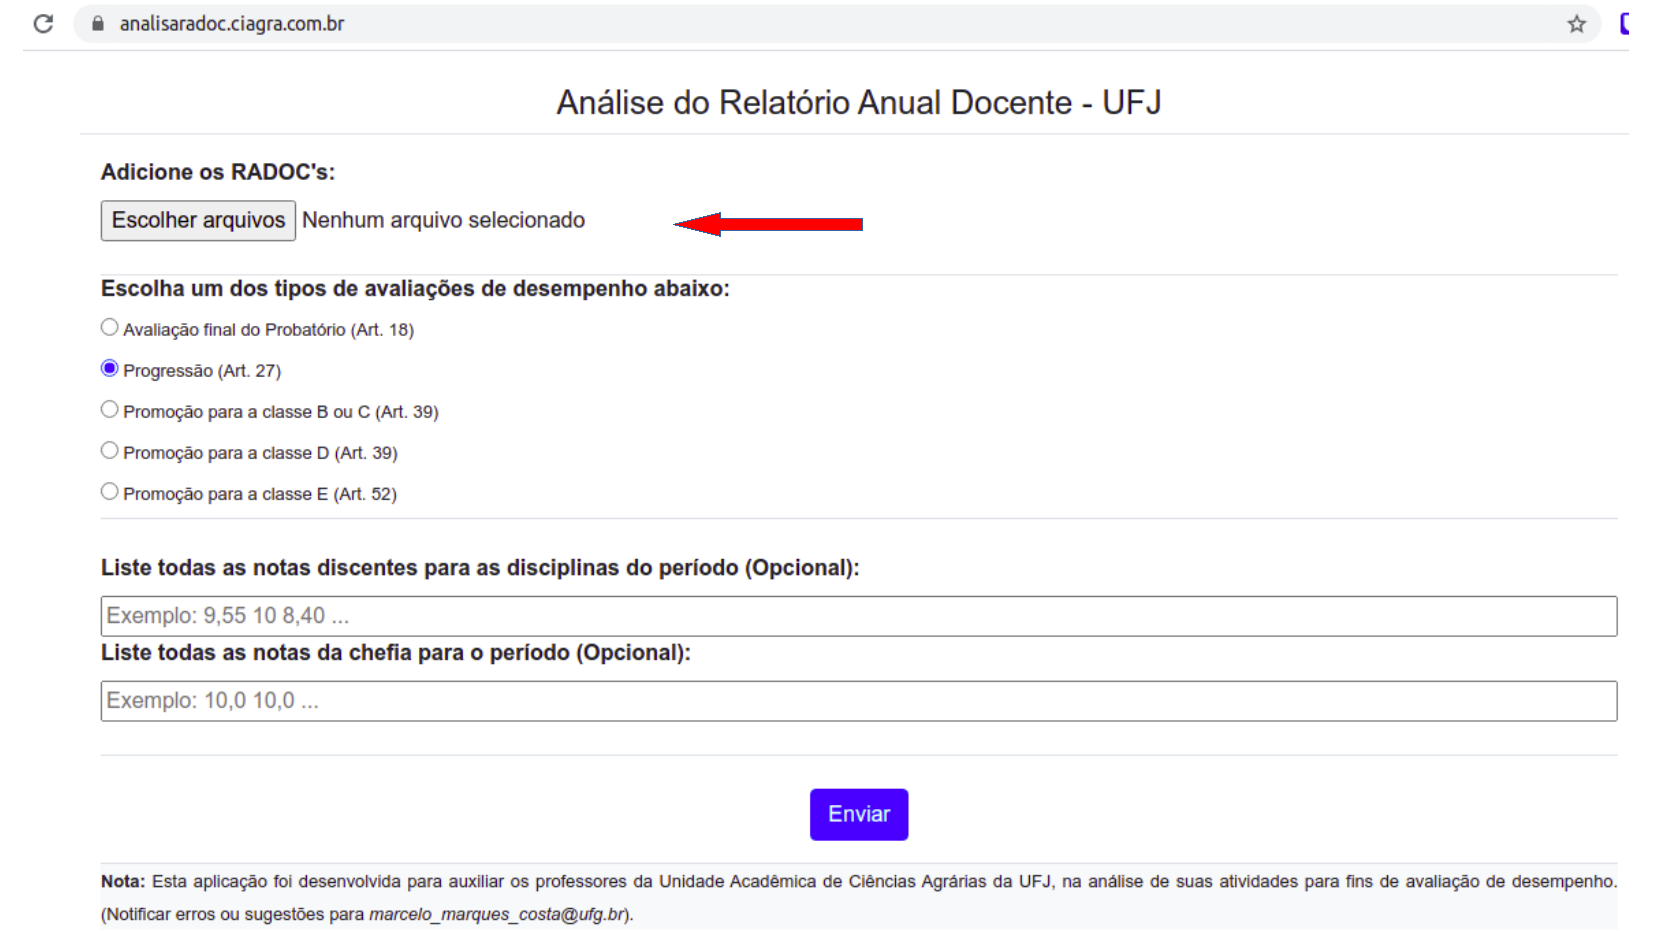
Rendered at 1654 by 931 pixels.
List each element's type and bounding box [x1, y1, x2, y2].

text_box [673, 212, 863, 237]
picture [23, 2, 1629, 931]
